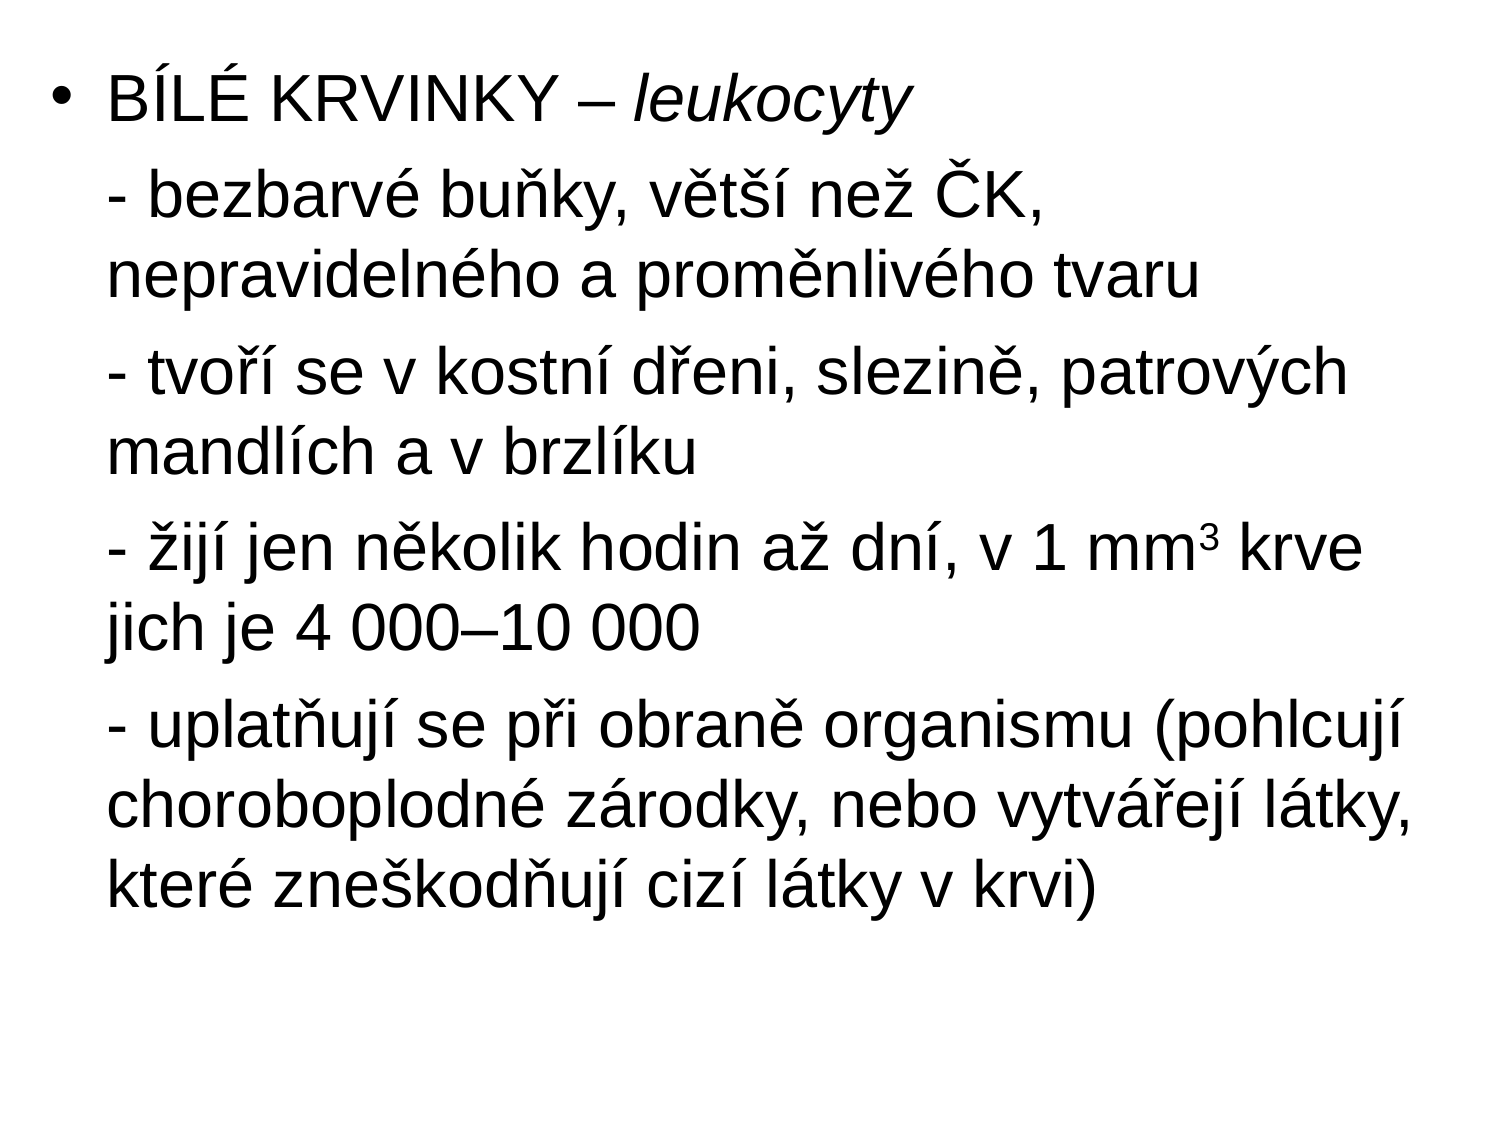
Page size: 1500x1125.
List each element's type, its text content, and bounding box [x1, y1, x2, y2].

list BÍLÉ KRVINKY – leukocyty - bezbarvé buňky, větší než ČK, nepravidelného a proměnlivého tvaru - tvoří se v kostní dřeni, slezině, patrových mandlích a v brzlíku - žijí jen několik hodin až dní, v 1 mm3 krve jich je 4 000–10 000 - uplatňují se při obraně organismu (pohlcují choroboplodné zárodky, nebo vytvářejí látky, které zneškodňují cizí látky v krvi) [35, 46, 1465, 1025]
